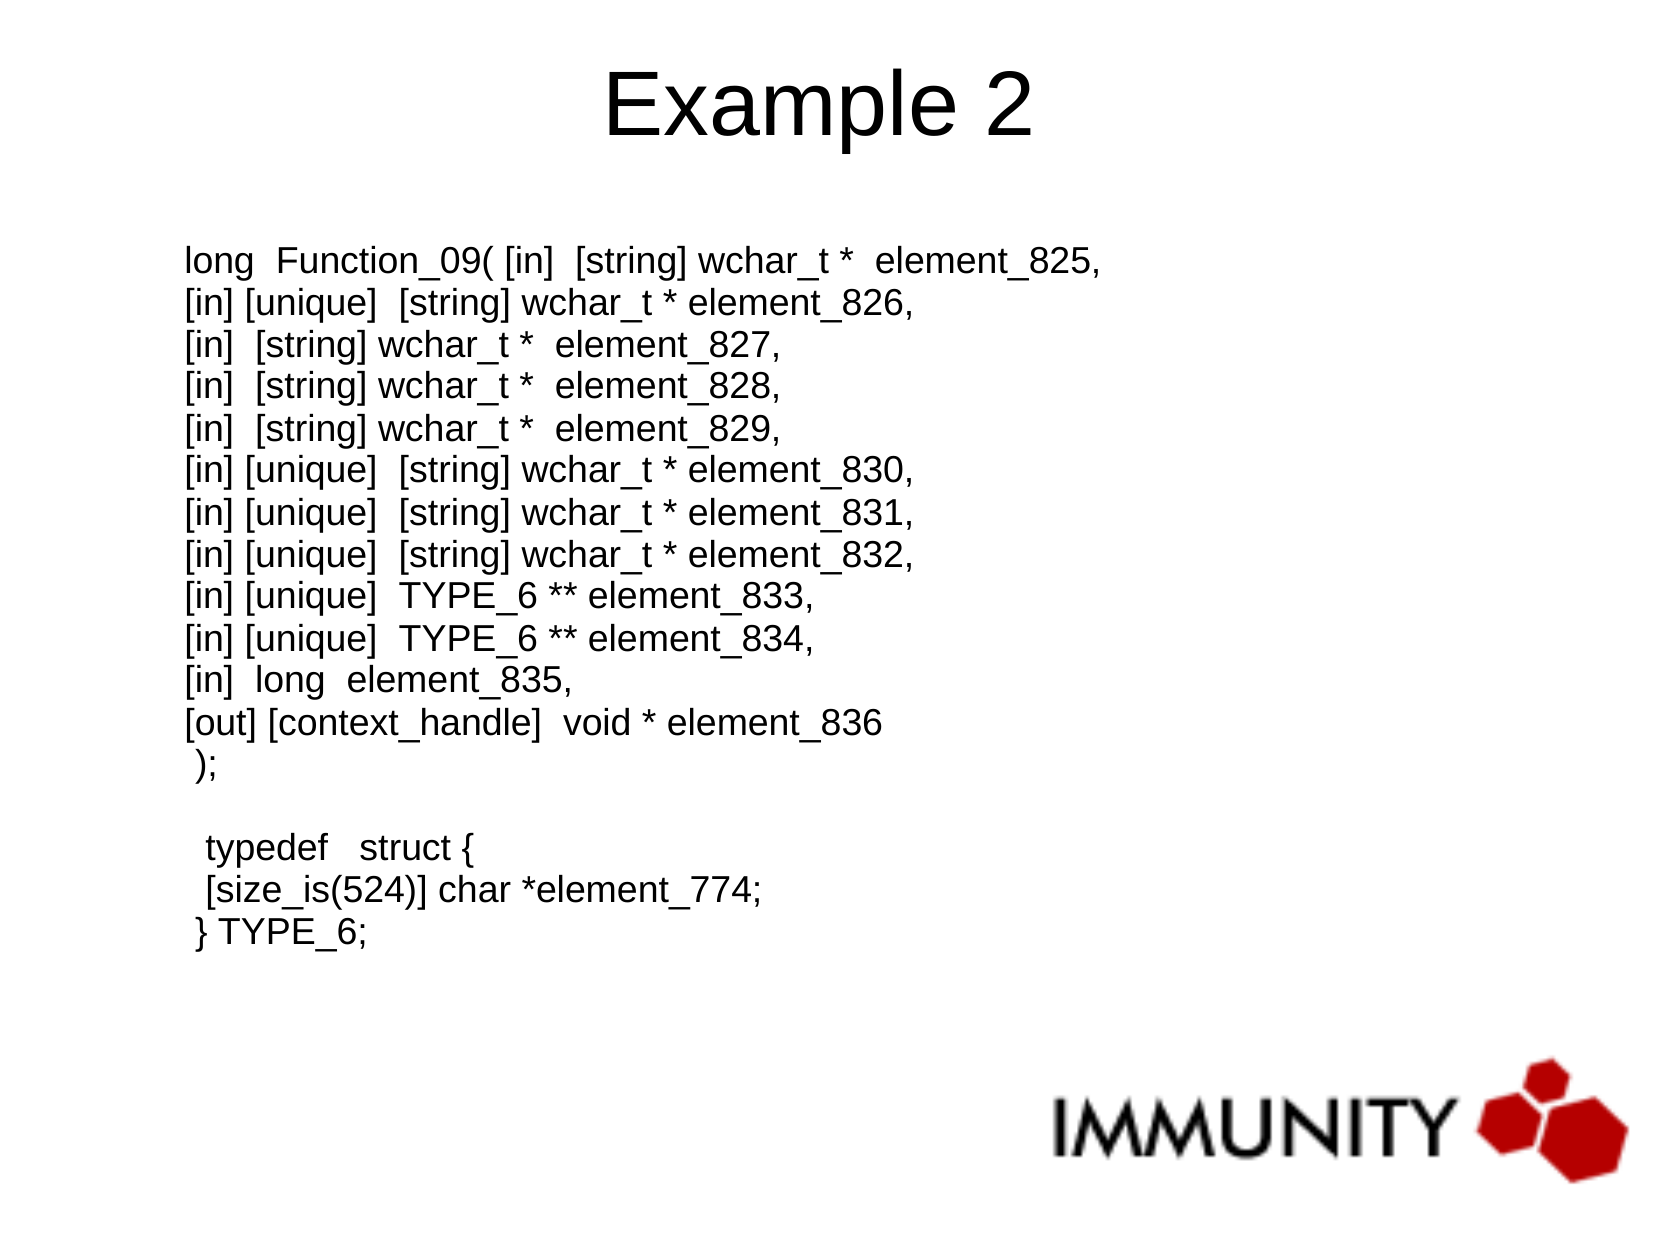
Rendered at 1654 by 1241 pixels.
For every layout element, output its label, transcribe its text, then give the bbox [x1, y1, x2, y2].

title Example 2 [75, 0, 1564, 208]
text_box long Function_09( [in] [string] wchar_t * element_825, [in] [unique] [string] wchar_t * element_826, [in] [string] wchar_t * element_827, [in] [string] wchar_t * element_828, [in] [string] wchar_t * element_829, [in] [unique] [string] wchar_t * element_830, [in] [unique] [string] wchar_t * element_831, [in] [unique] [string] wchar_t * element_832, [in] [unique] TYPE_6 ** element_833, [in] [unique] TYPE_6 ** element_834, [in] long element_835, [out] [context_handle] void * element_836 ); typedef struct { [size_is(524)] char *element_774; } TYPE_6; [169, 231, 1304, 1241]
picture [1304, 1017, 1654, 1241]
